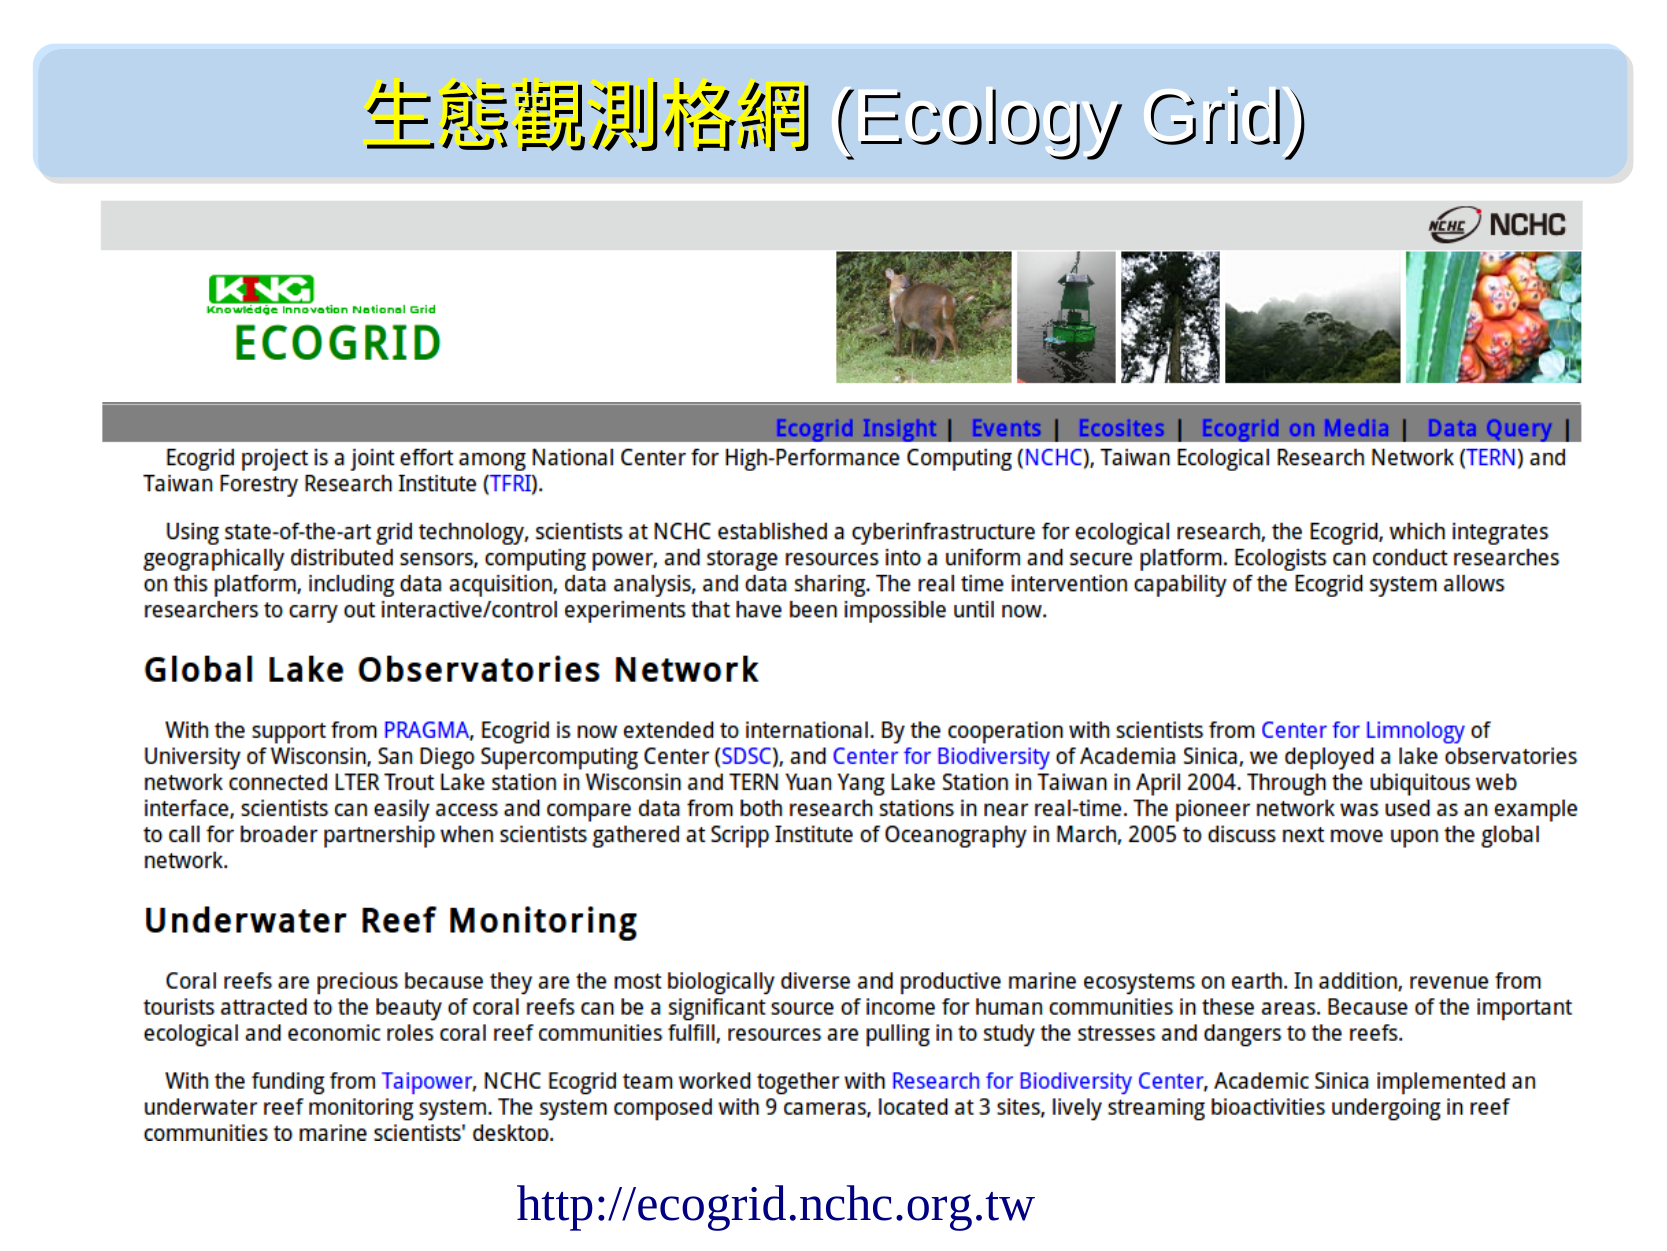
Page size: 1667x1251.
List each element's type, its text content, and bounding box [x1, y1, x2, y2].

title 生態觀測格網(Ecology Grid) [0, 35, 1667, 187]
text_box http://ecogrid.nchc.org.tw [501, 1163, 1065, 1239]
picture [8, 190, 1667, 1141]
